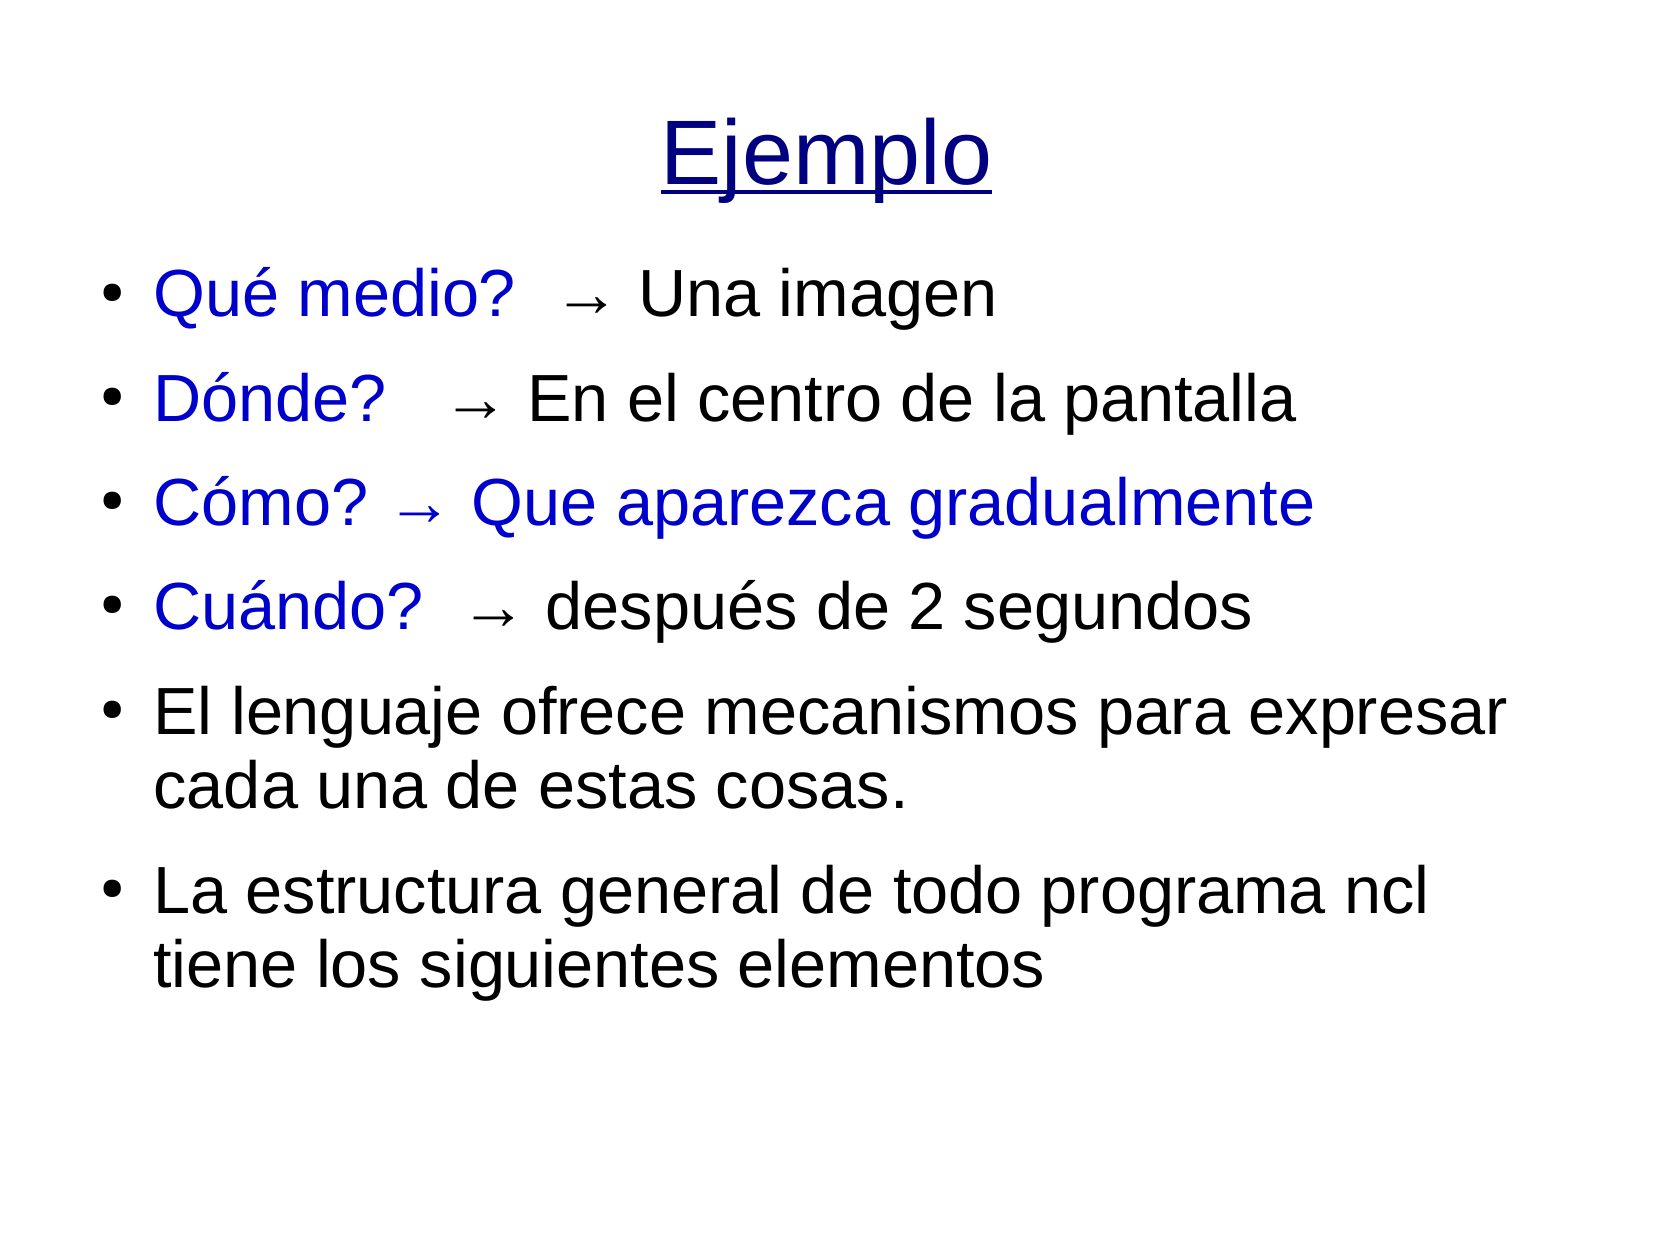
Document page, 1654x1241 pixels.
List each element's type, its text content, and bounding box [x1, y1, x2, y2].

title Ejemplo [82, 49, 1571, 257]
list Qué medio? → Una imagen Dónde? → En el centro de la pantalla Cómo? → Que aparezca gradualmente Cuándo? → después de 2 segundos El lenguaje ofrece mecanismos para expresar cada una de estas cosas. La estructura general de todo programa ncl tiene los siguientes elementos [82, 256, 1538, 1122]
